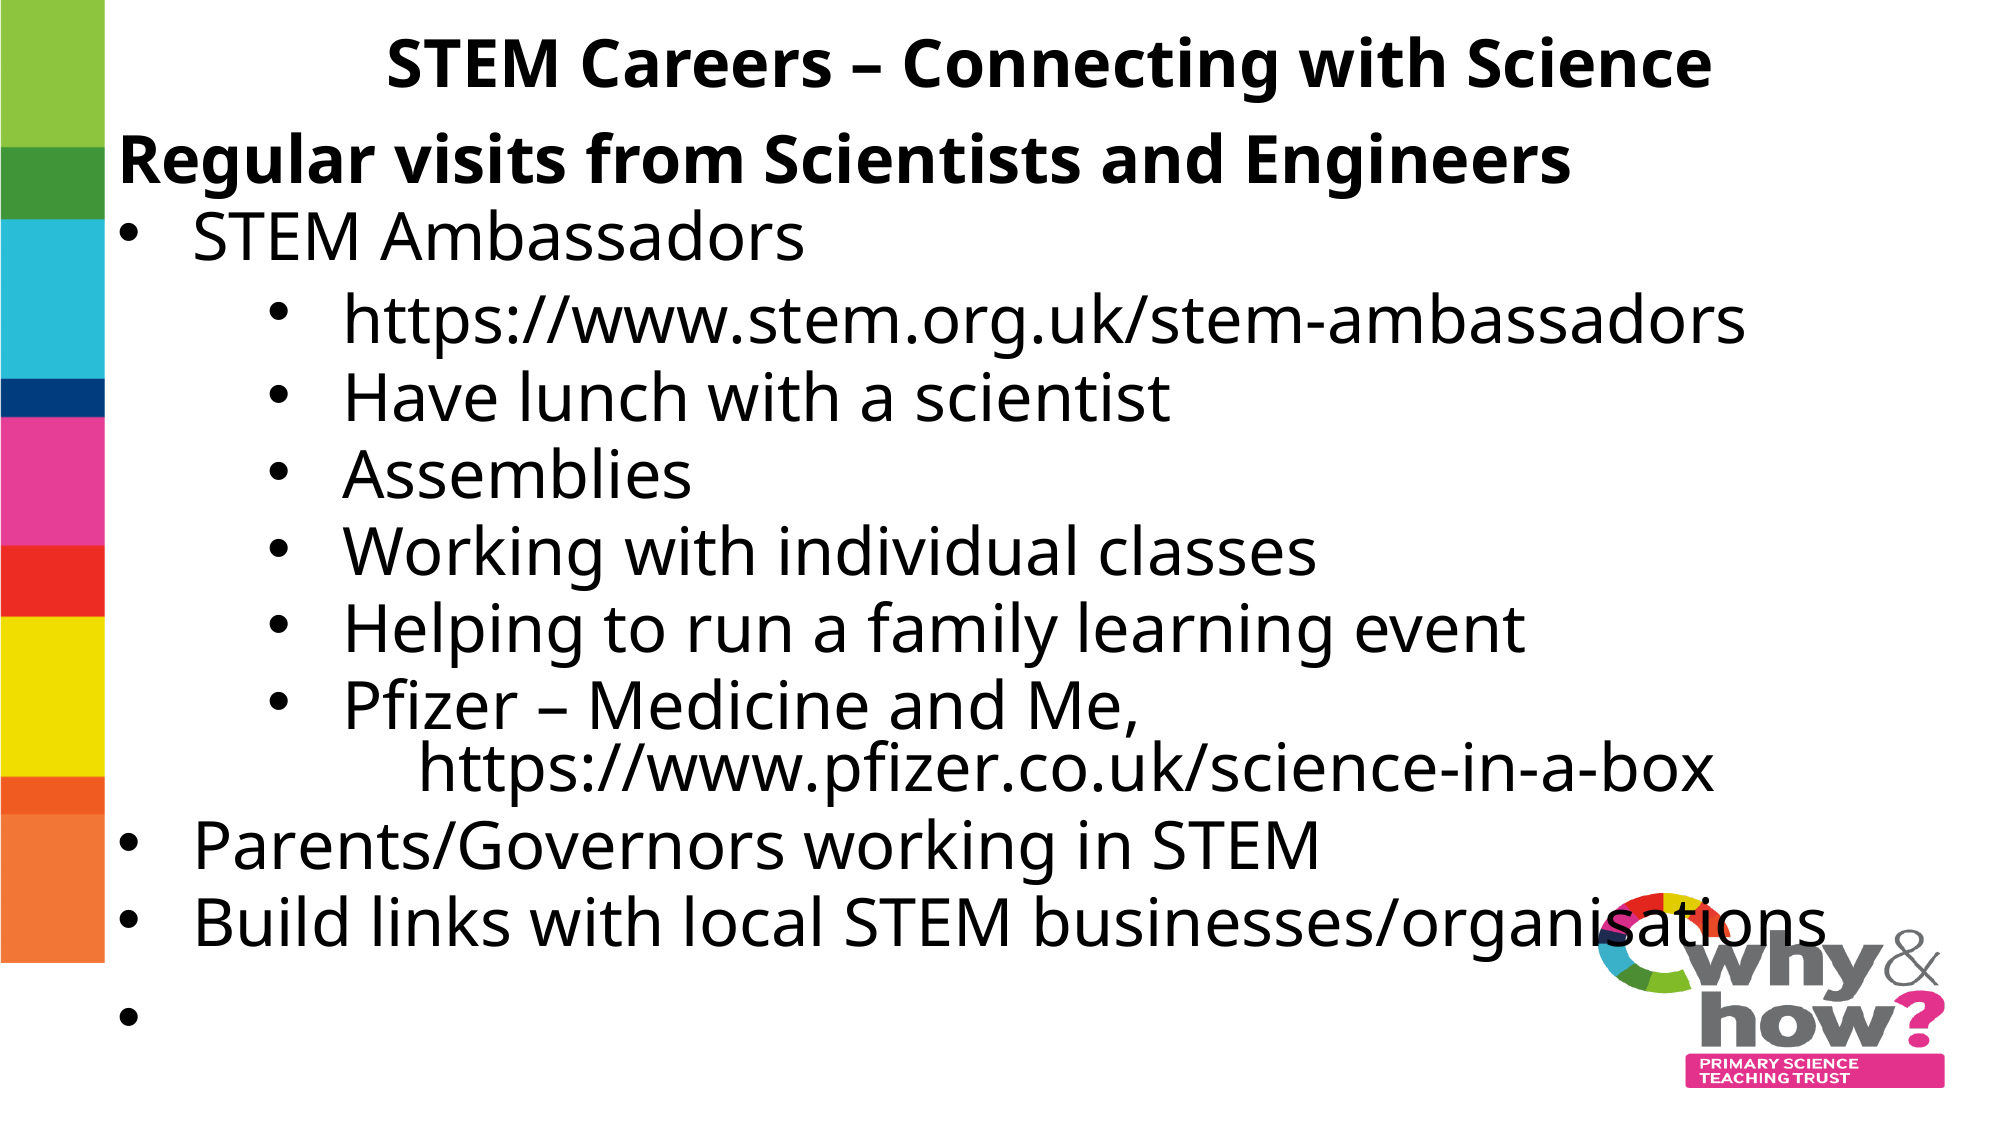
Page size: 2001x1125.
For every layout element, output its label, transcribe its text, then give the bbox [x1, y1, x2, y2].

text_box STEM Careers – Connecting with Science [102, 22, 2000, 131]
text_box Regular visits from Scientists and Engineers STEM Ambassadors https://www.stem.org.uk/stem-ambassadors Have lunch with a scientist Assemblies Working with individual classes Helping to run a family learning event Pfizer – Medicine and Me, https://www.pfizer.co.uk/science-in-a-box Parents/Governors working in STEM Build links with local STEM businesses/organisations [102, 131, 2000, 1011]
